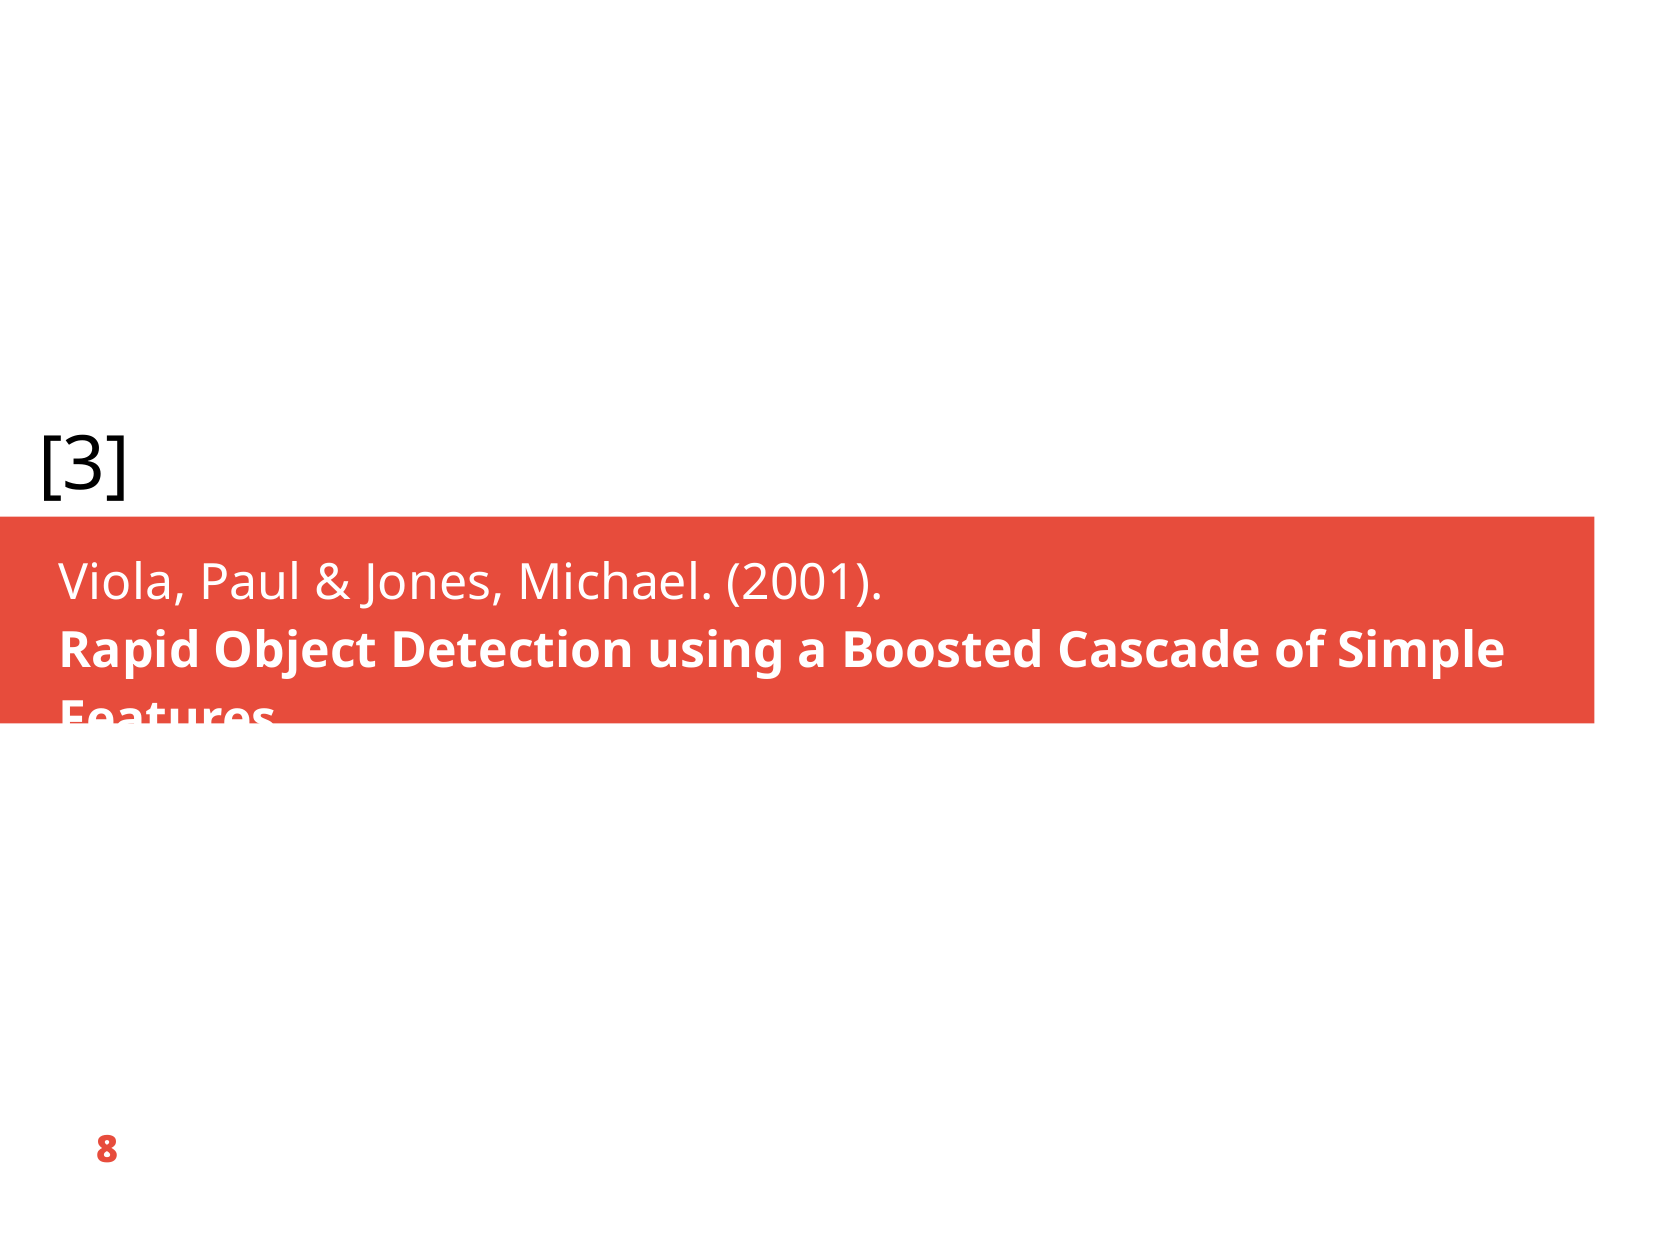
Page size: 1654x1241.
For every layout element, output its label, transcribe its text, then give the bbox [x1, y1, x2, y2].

title Viola, Paul & Jones, Michael. (2001). Rapid Object Detection using a Boosted Cascade of Simple Features. [59, 546, 1595, 694]
text_box [3] [23, 401, 390, 504]
